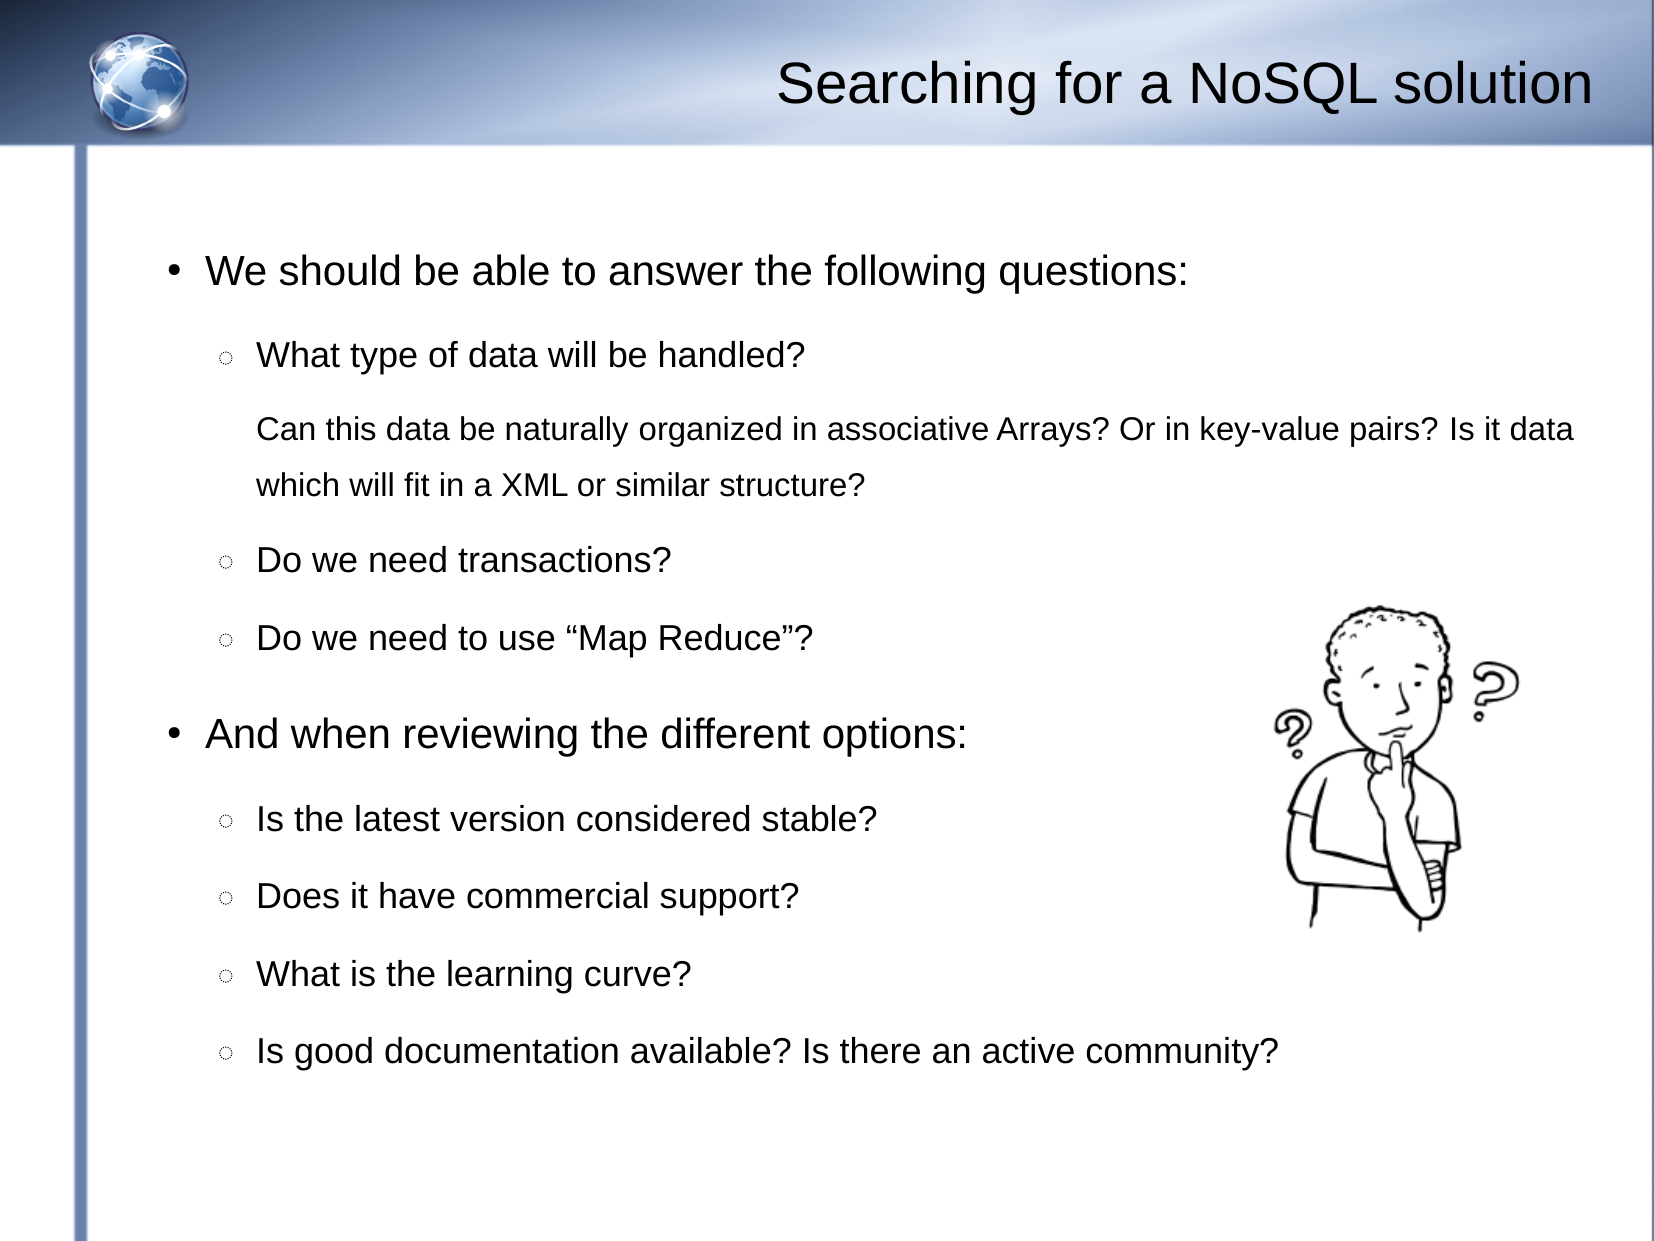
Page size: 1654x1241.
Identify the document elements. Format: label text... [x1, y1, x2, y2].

picture [0, 0, 1654, 1241]
title Searching for a NoSQL solution [197, 49, 1596, 118]
list We should be able to answer the following questions: What type of data will be handled? Can this data be naturally organized in associative Arrays? Or in key-value pairs? Is it data which will fit in a XML or similar structure? Do we need transactions? Do we need to use “Map Reduce”? And when reviewing the different options: Is the latest version considered stable? Does it have commercial support? What is the learning curve? Is good documentation available? Is there an active community? [154, 224, 1596, 1075]
